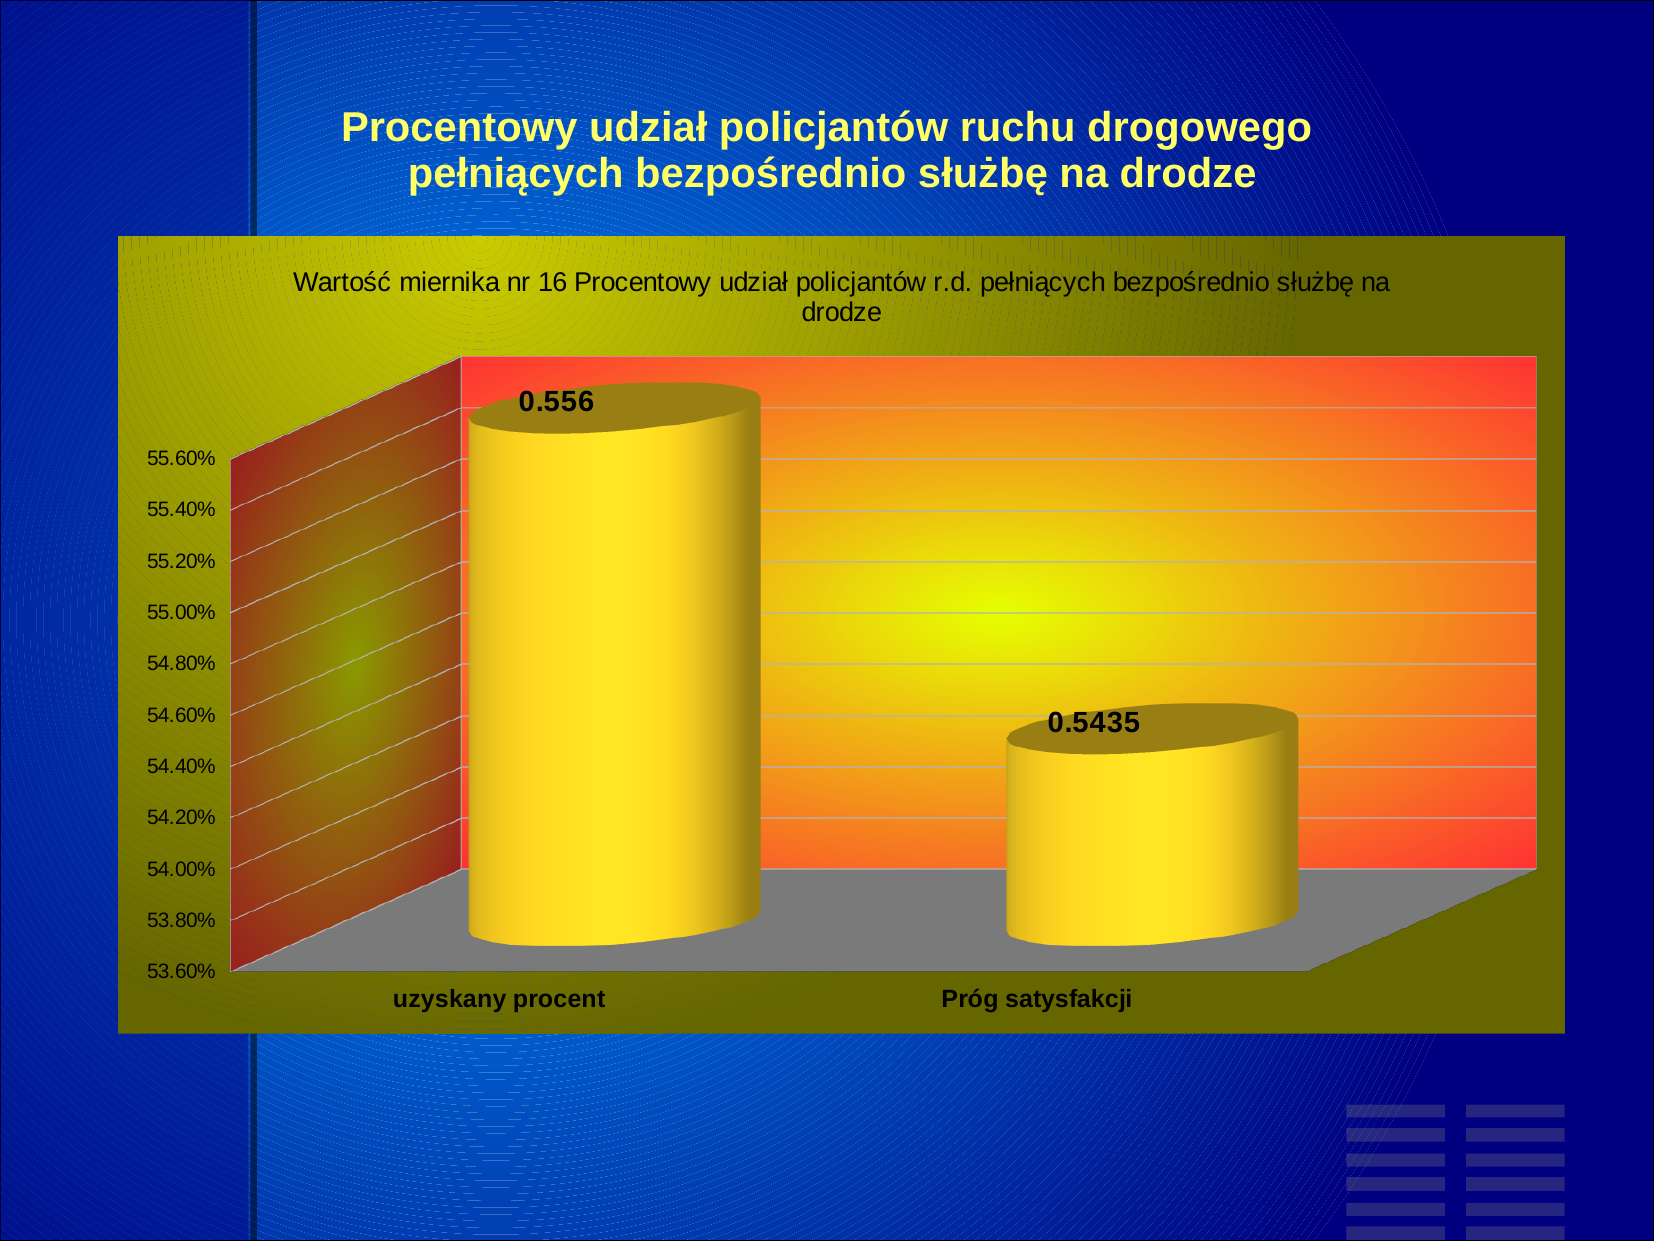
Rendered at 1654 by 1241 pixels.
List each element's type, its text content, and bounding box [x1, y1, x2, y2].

title Procentowy udział policjantów ruchu drogowego pełniących bezpośrednio służbę na drodze [82, 47, 1571, 253]
chart [118, 236, 1565, 1034]
